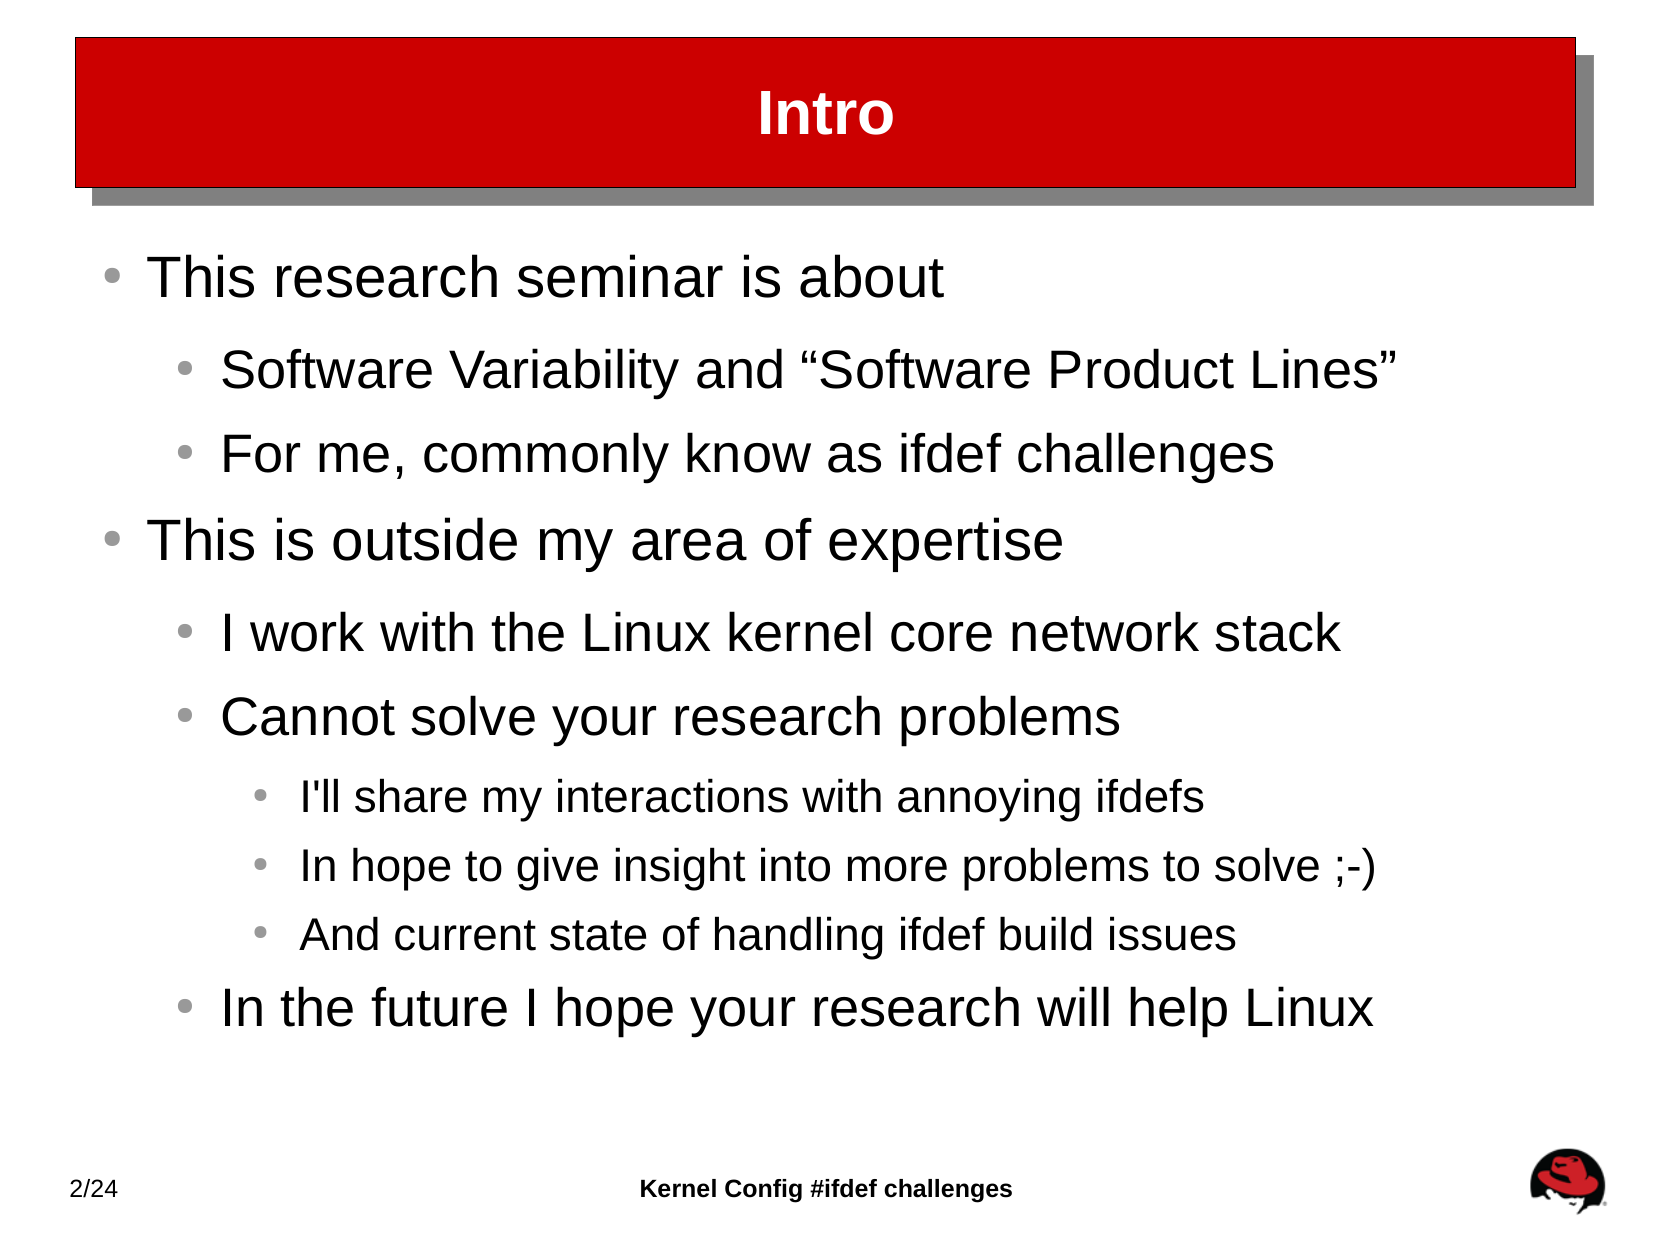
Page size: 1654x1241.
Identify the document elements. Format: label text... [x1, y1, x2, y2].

picture [1529, 1146, 1613, 1224]
list This research seminar is about Software Variability and “Software Product Lines” For me, commonly know as ifdef challenges This is outside my area of expertise I work with the Linux kernel core network stack Cannot solve your research problems I'll share my interactions with annoying ifdefs In hope to give insight into more problems to solve ;-) And current state of handling ifdef build issues In the future I hope your research will help Linux [86, 244, 1576, 1039]
title Intro [82, 37, 1571, 188]
